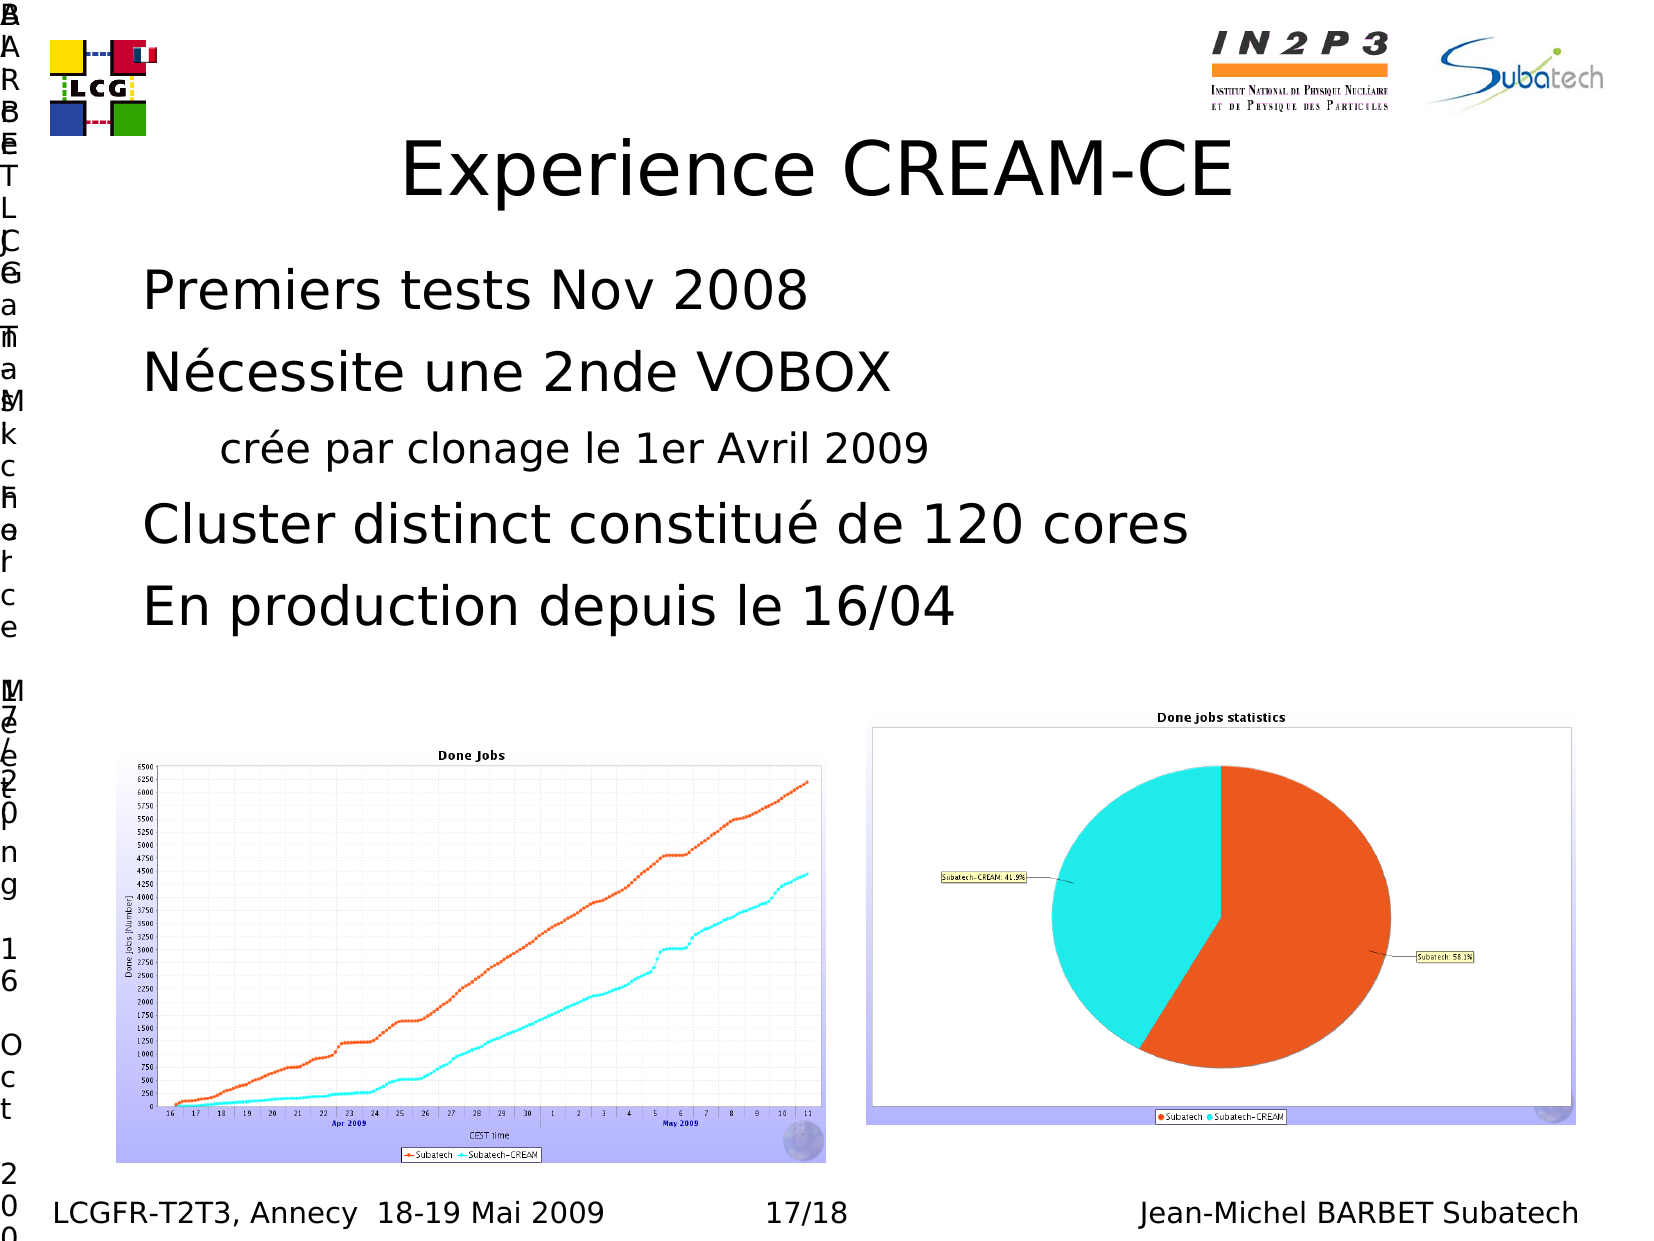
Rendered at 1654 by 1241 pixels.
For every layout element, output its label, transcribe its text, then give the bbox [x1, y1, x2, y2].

picture [1210, 21, 1388, 75]
title Experience CREAM-CE [112, 75, 1525, 267]
picture [50, 40, 159, 136]
list Premiers tests Nov 2008 Nécessite une 2nde VOBOX crée par clonage le 1er Avril 2009 Cluster distinct constitué de 120 cores En production depuis le 16/04 [125, 262, 1538, 668]
picture [116, 747, 826, 1163]
picture [1425, 37, 1603, 116]
picture [866, 709, 1576, 1126]
